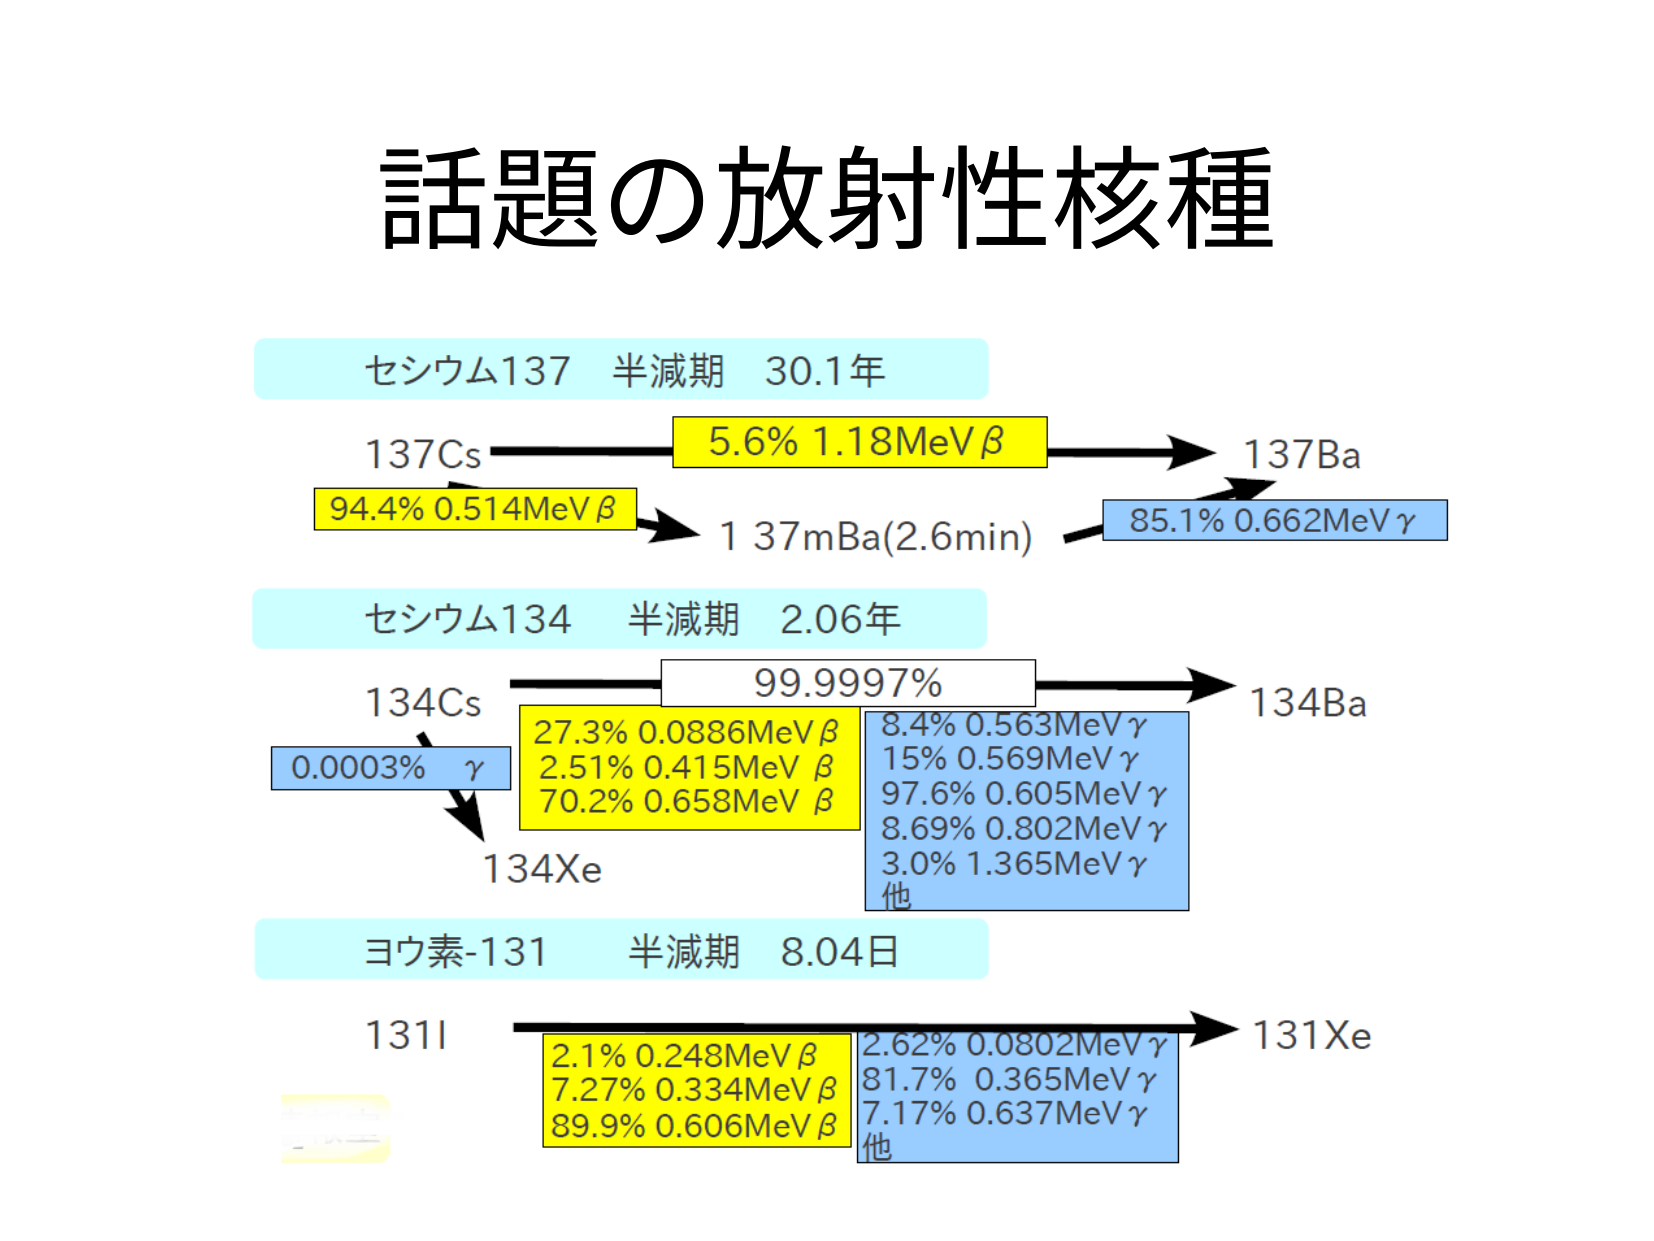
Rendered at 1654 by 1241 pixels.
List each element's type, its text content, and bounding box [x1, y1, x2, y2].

title 話題の放射性核種 [82, 88, 1571, 296]
picture [236, 289, 1469, 1192]
